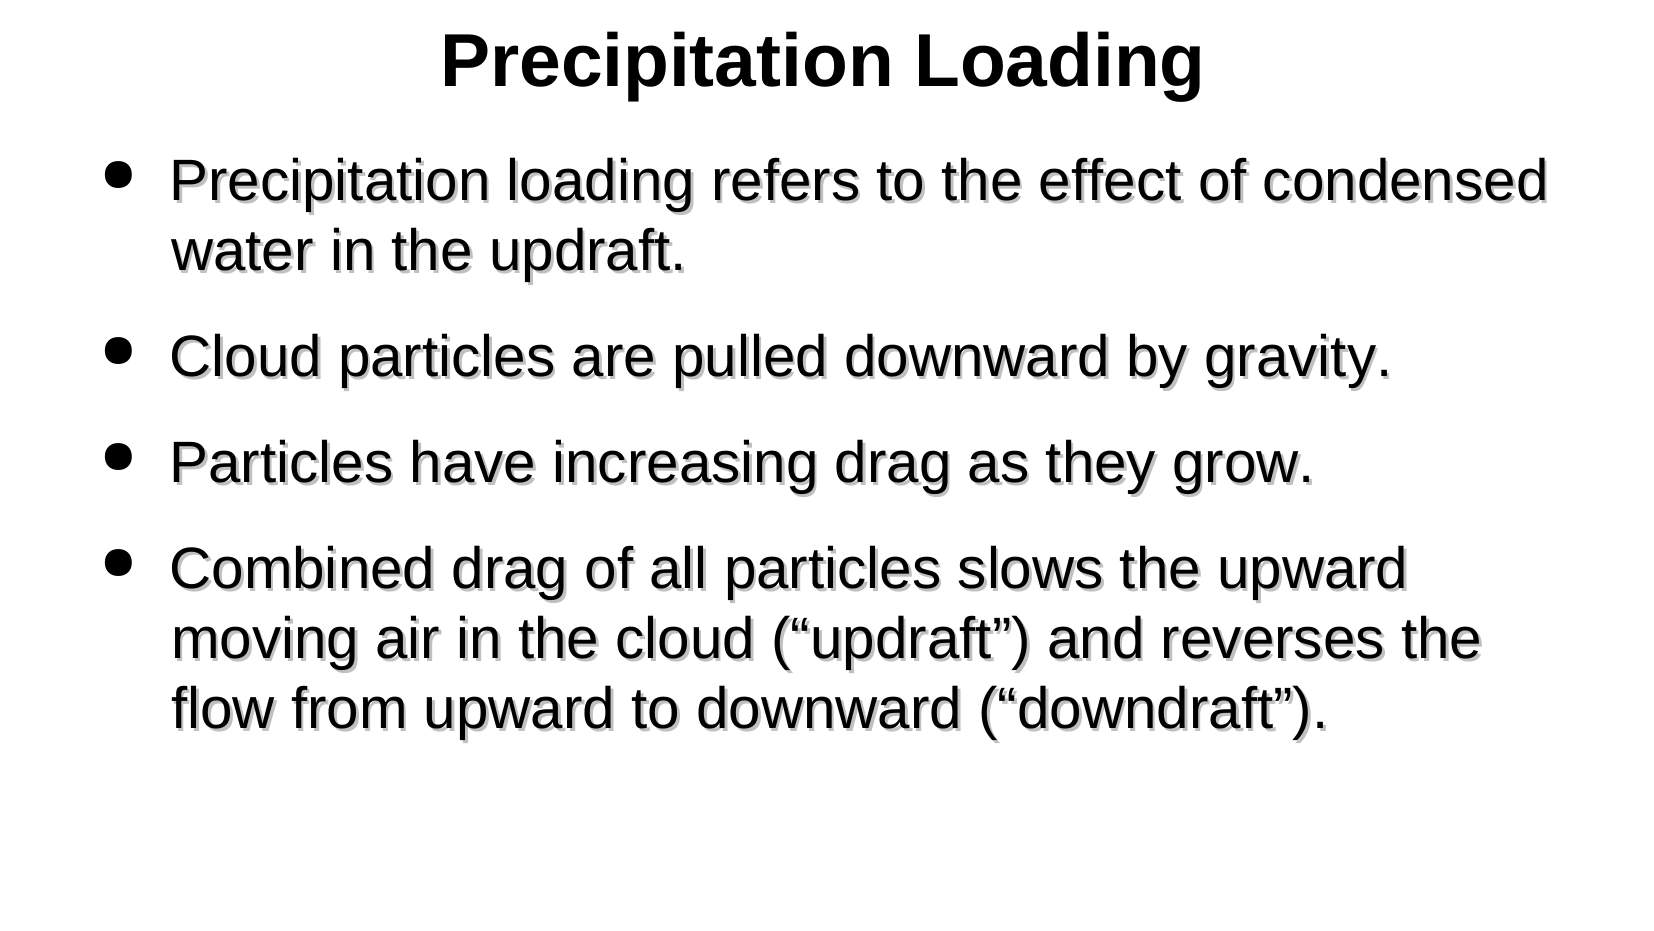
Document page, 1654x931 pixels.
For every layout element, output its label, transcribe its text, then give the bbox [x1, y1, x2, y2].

text_box Precipitation loading refers to the effect of condensed water in the updraft. Cloud particles are pulled downward by gravity. Particles have increasing drag as they grow. Combined drag of all particles slows the upward moving air in the cloud (“updraft”) and reverses the flow from upward to downward (“downdraft”). [85, 135, 1576, 748]
title Precipitation Loading [0, 5, 1651, 107]
